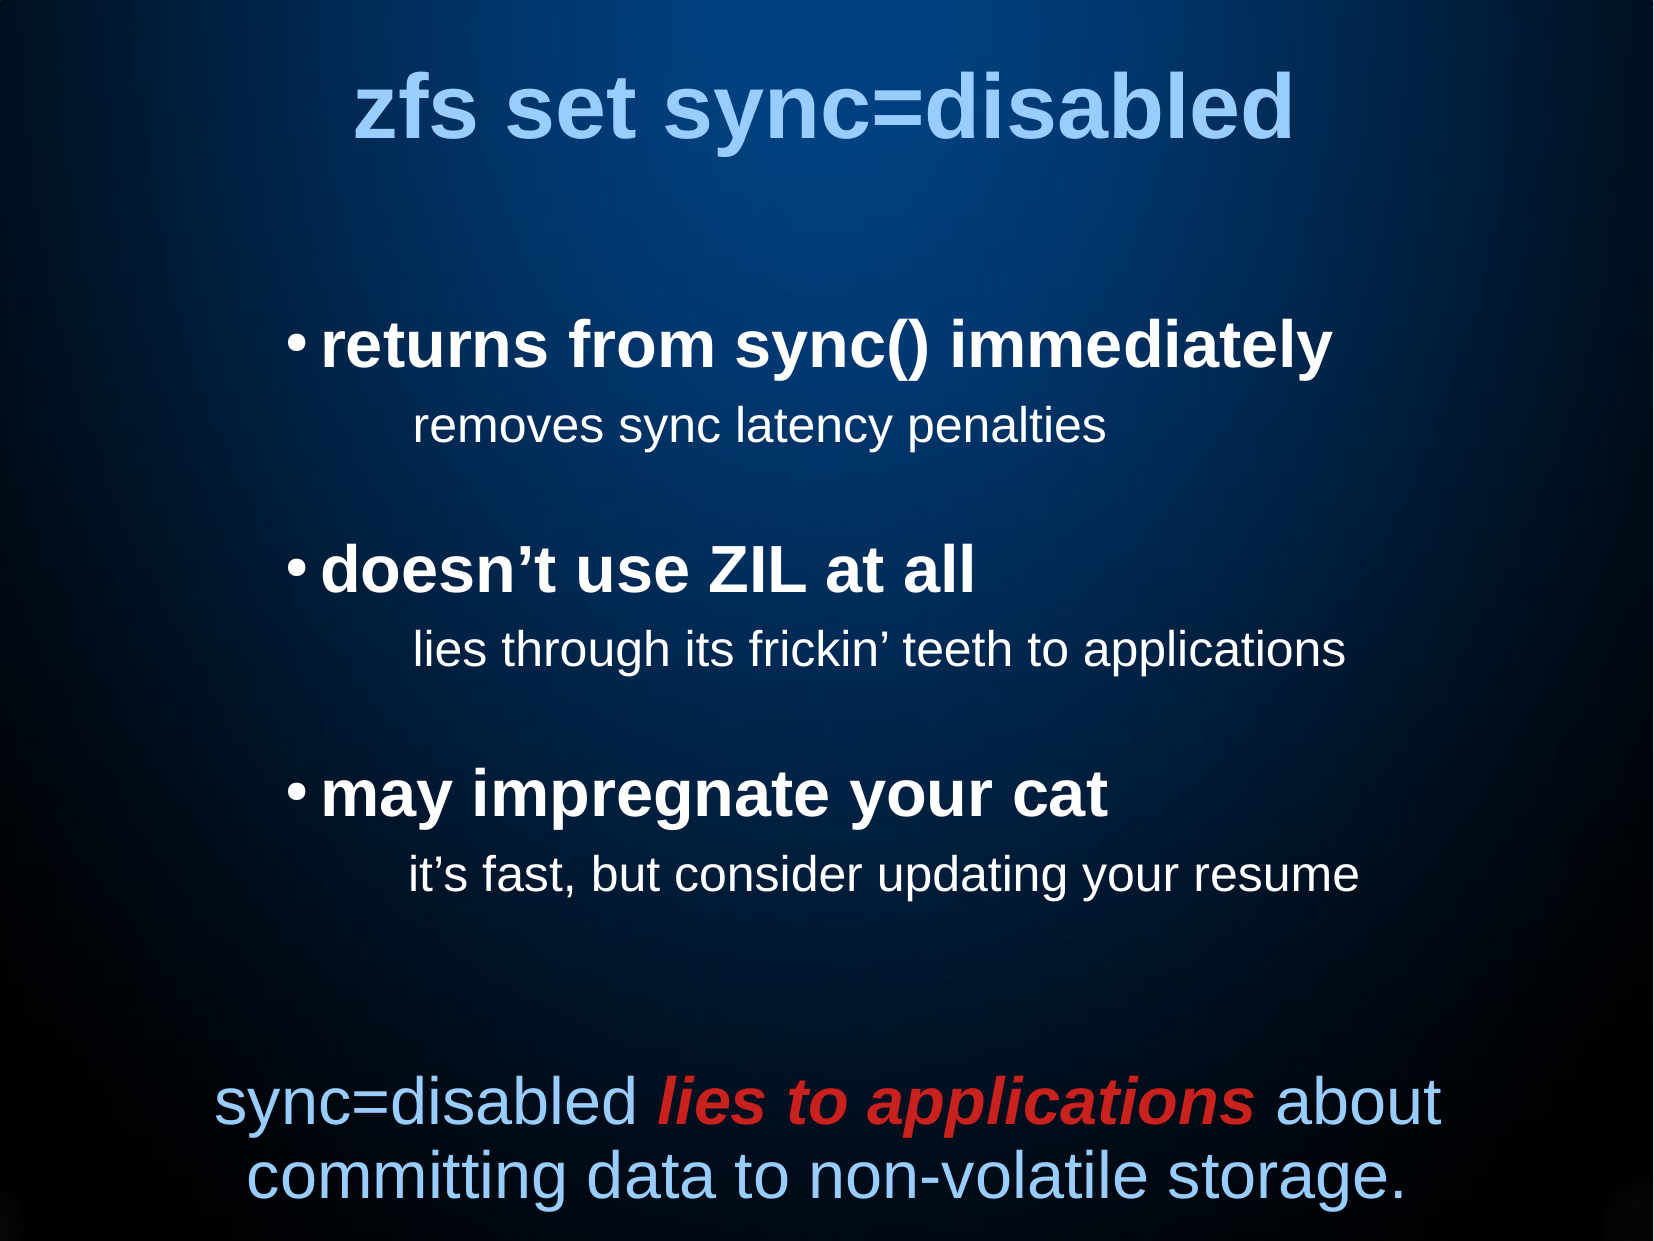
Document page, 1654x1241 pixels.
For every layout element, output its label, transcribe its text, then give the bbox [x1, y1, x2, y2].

title sync=disabled lies to applications about committing data to non-volatile storage. [3, 1035, 1653, 1241]
title zfs set sync=disabled [0, 2, 1651, 211]
picture [0, 0, 1654, 1241]
text_box returns from sync() immediately removes sync latency penalties doesn’t use ZIL at all lies through its frickin’ teeth to applications may impregnate your cat it’s fast, but consider updating your resume [270, 300, 1441, 913]
